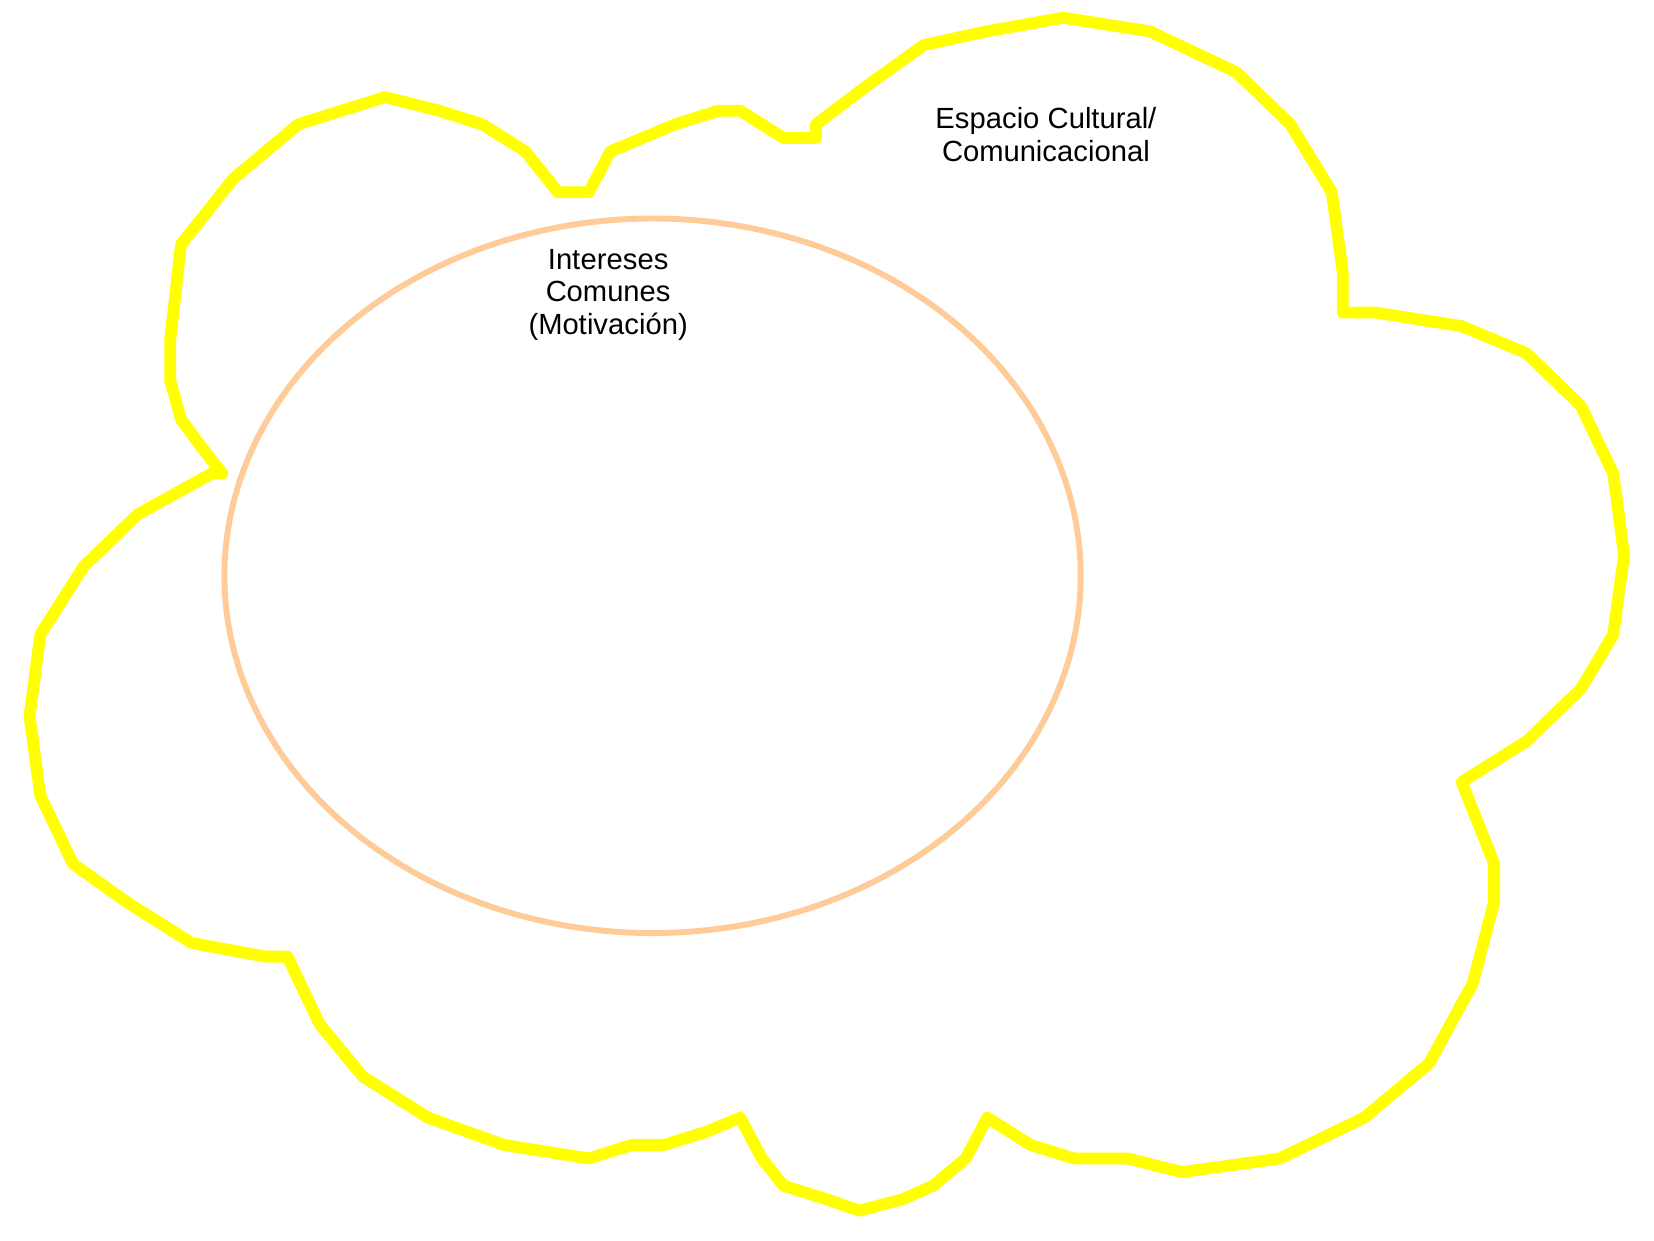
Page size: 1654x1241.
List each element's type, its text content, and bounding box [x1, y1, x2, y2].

text_box Espacio Cultural/ Comunicacional [920, 94, 1172, 175]
text_box Intereses Comunes (Motivación) [513, 235, 703, 349]
